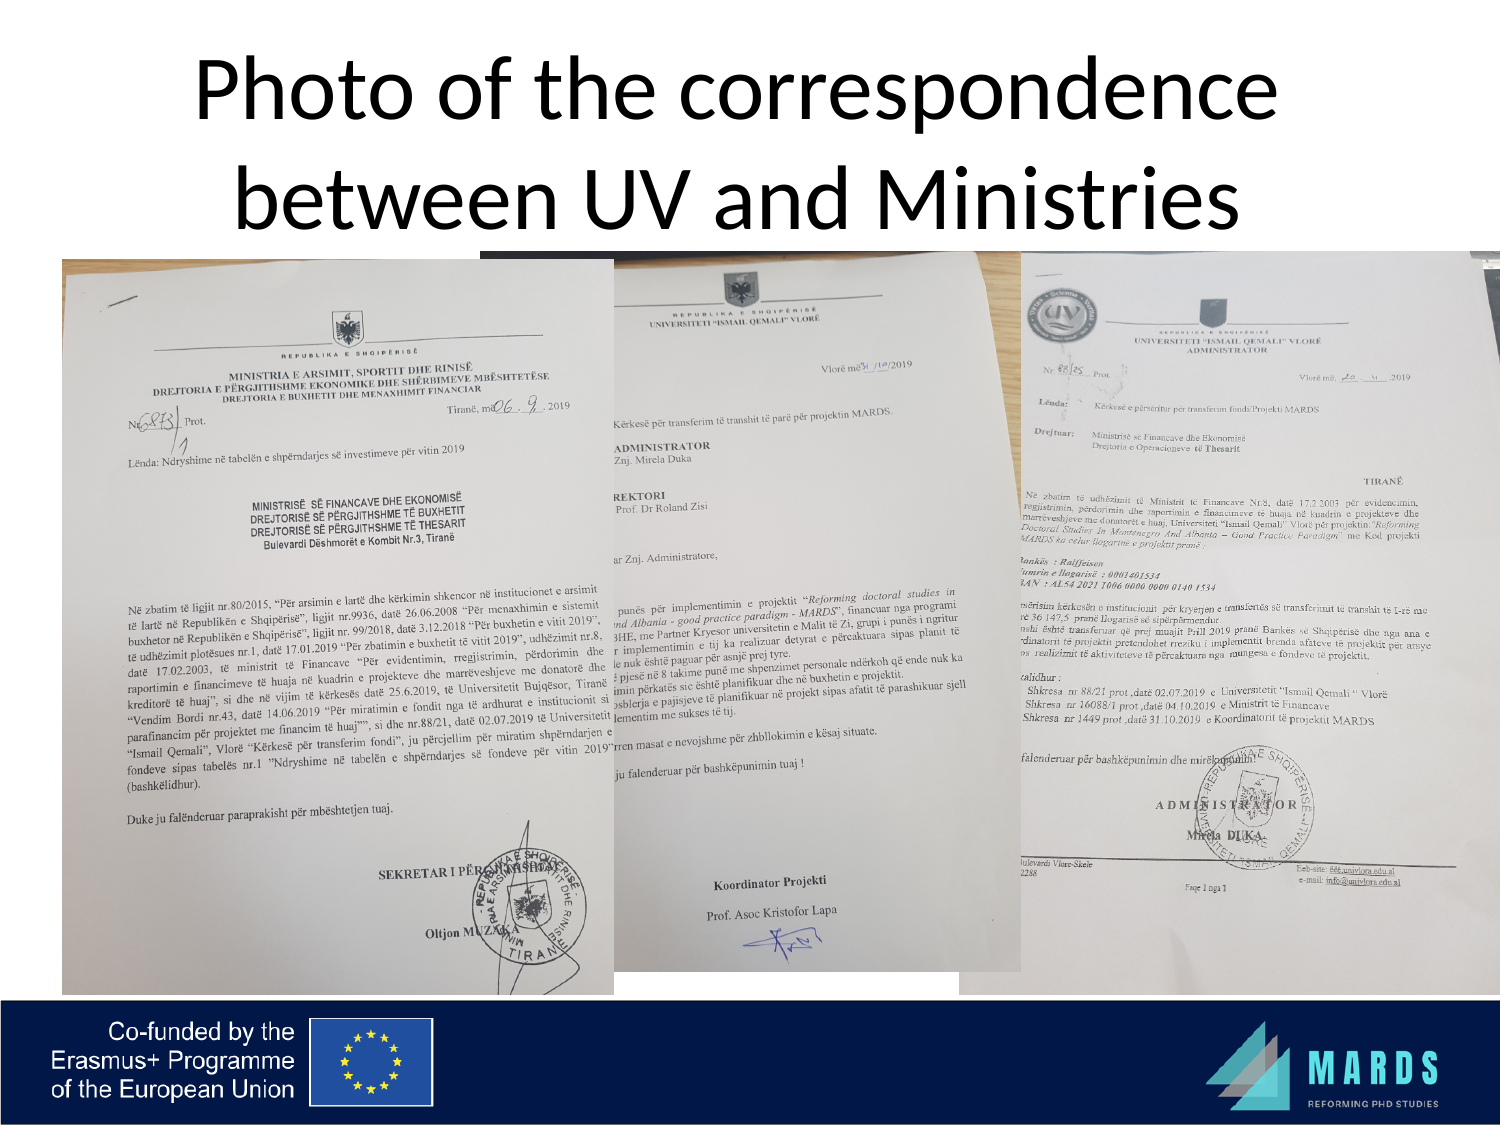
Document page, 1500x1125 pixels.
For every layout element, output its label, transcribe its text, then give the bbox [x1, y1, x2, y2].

picture [62, 251, 1500, 995]
title Photo of the correspondence between UV and Ministries [62, 20, 1413, 208]
